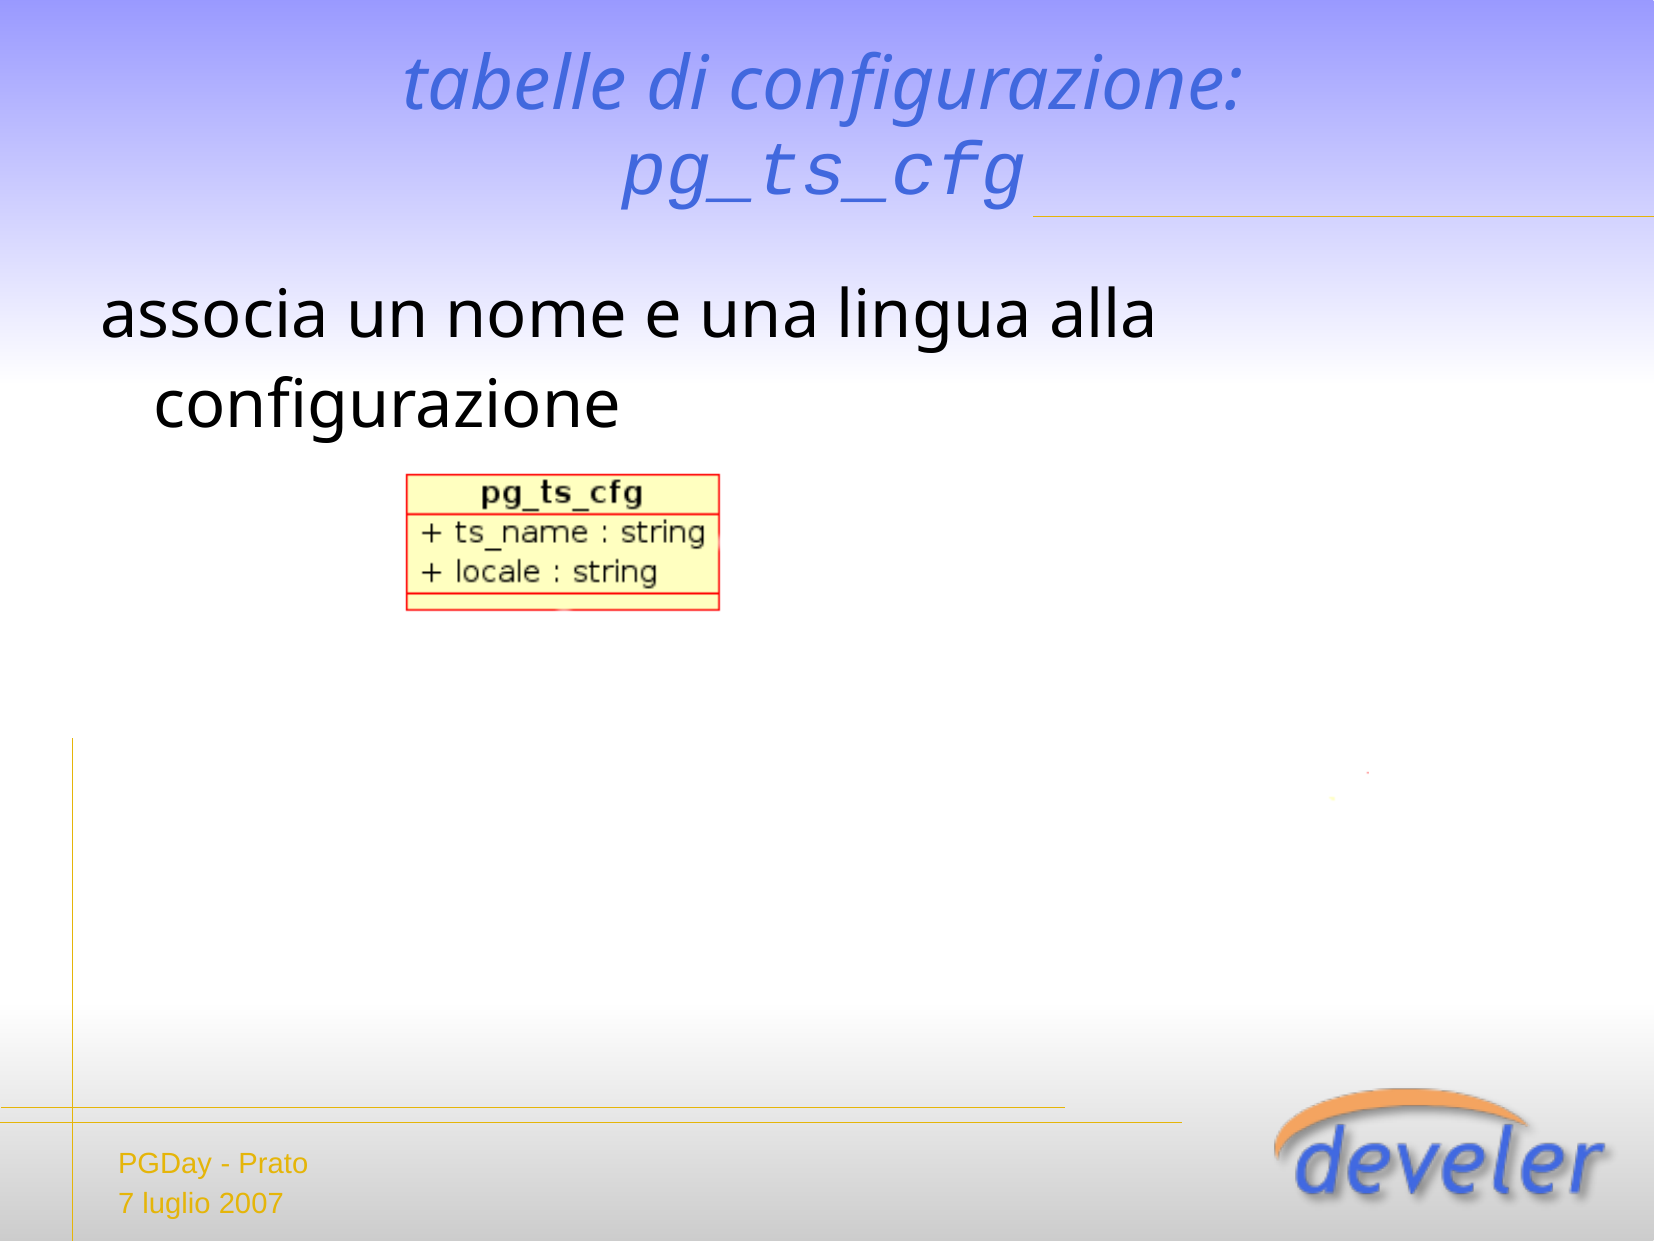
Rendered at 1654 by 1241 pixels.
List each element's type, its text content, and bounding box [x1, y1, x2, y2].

title tabelle di configurazione: pg_ts_cfg [82, 29, 1565, 217]
picture [1269, 1083, 1622, 1211]
list associa un nome e una lingua alla configurazione [82, 265, 1571, 1093]
picture [354, 472, 1369, 1083]
